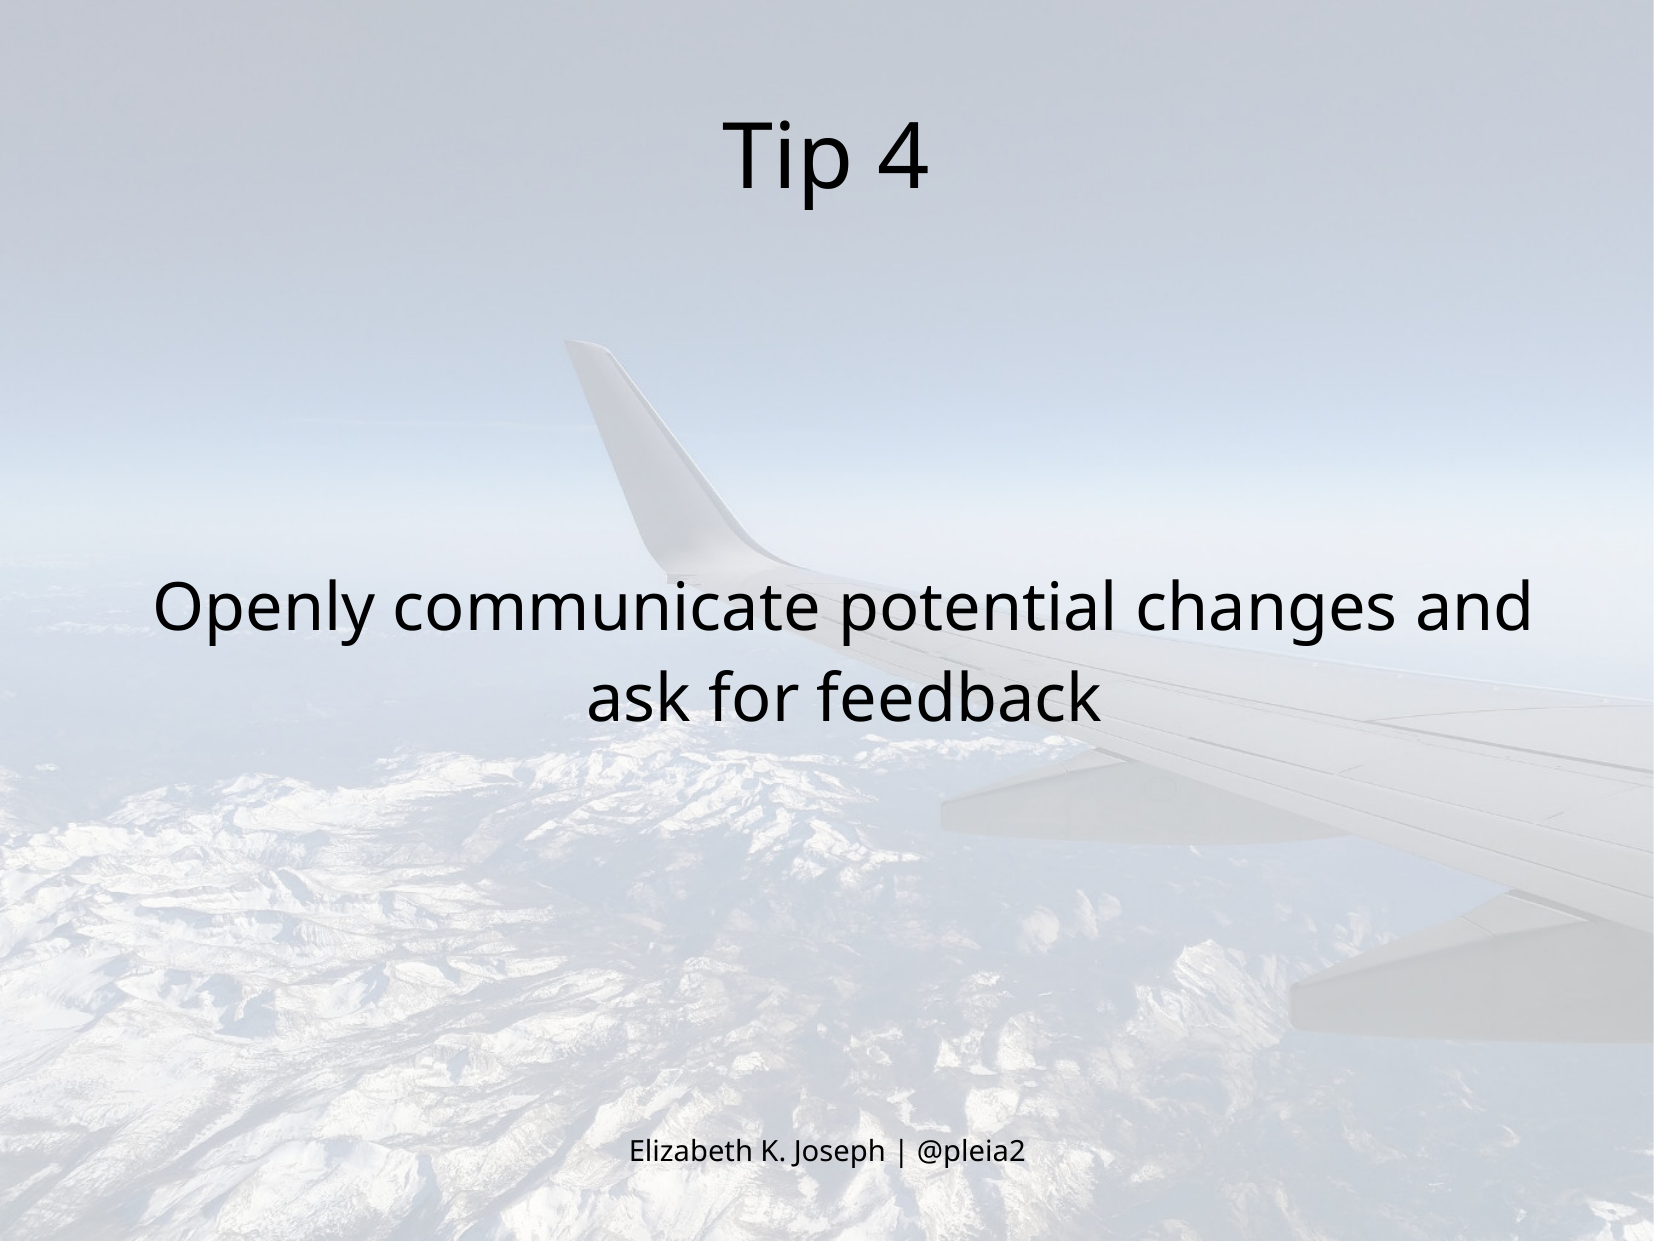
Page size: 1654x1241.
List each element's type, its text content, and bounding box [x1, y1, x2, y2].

picture [0, 0, 1654, 1241]
title Tip 4 [82, 49, 1571, 257]
subtitle Openly communicate potential changes and ask for feedback [82, 290, 1571, 1010]
